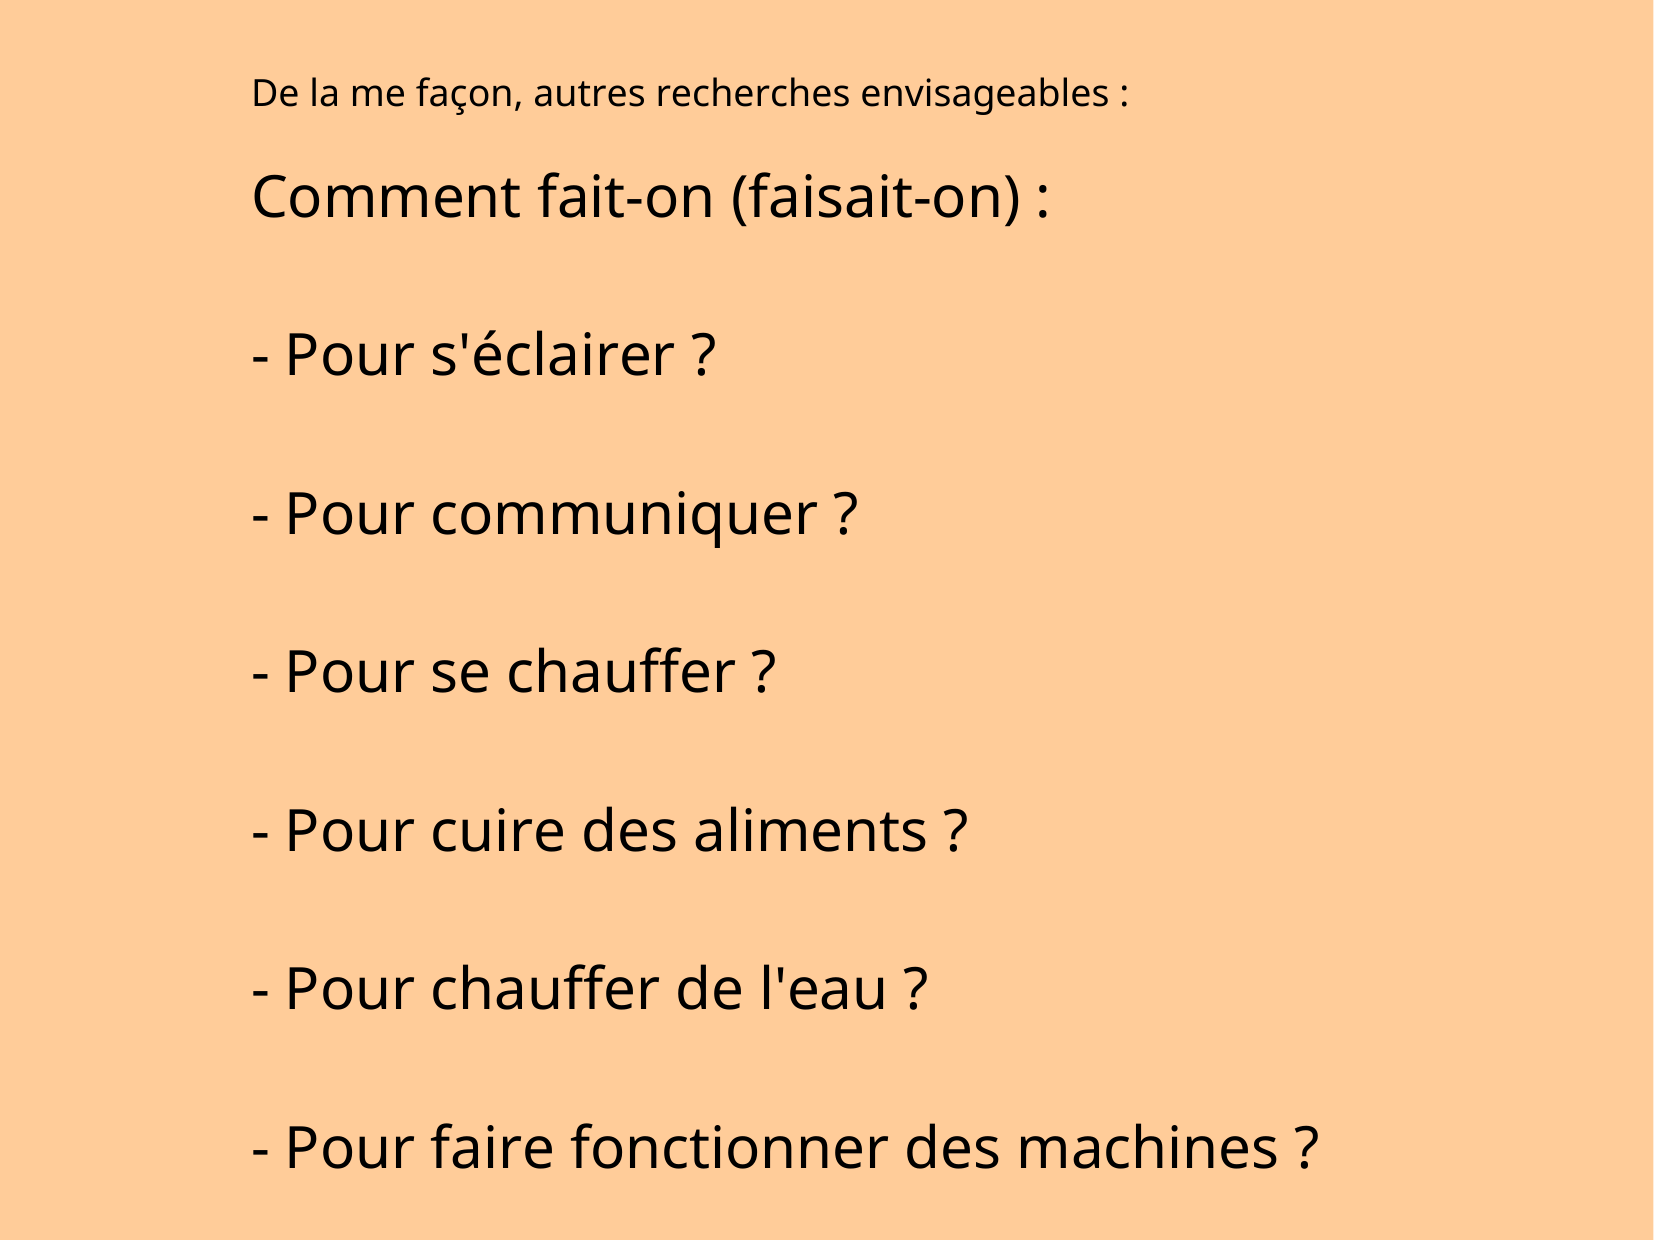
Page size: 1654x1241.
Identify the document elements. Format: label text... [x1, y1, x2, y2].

text_box De la me façon, autres recherches envisageables : [236, 59, 1329, 118]
text_box Comment fait-on (faisait-on) : - Pour s'éclairer ? - Pour communiquer ? - Pour se chauffer ? - Pour cuire des aliments ? - Pour chauffer de l'eau ? - Pour faire fonctionner des machines ? [236, 147, 1447, 1087]
